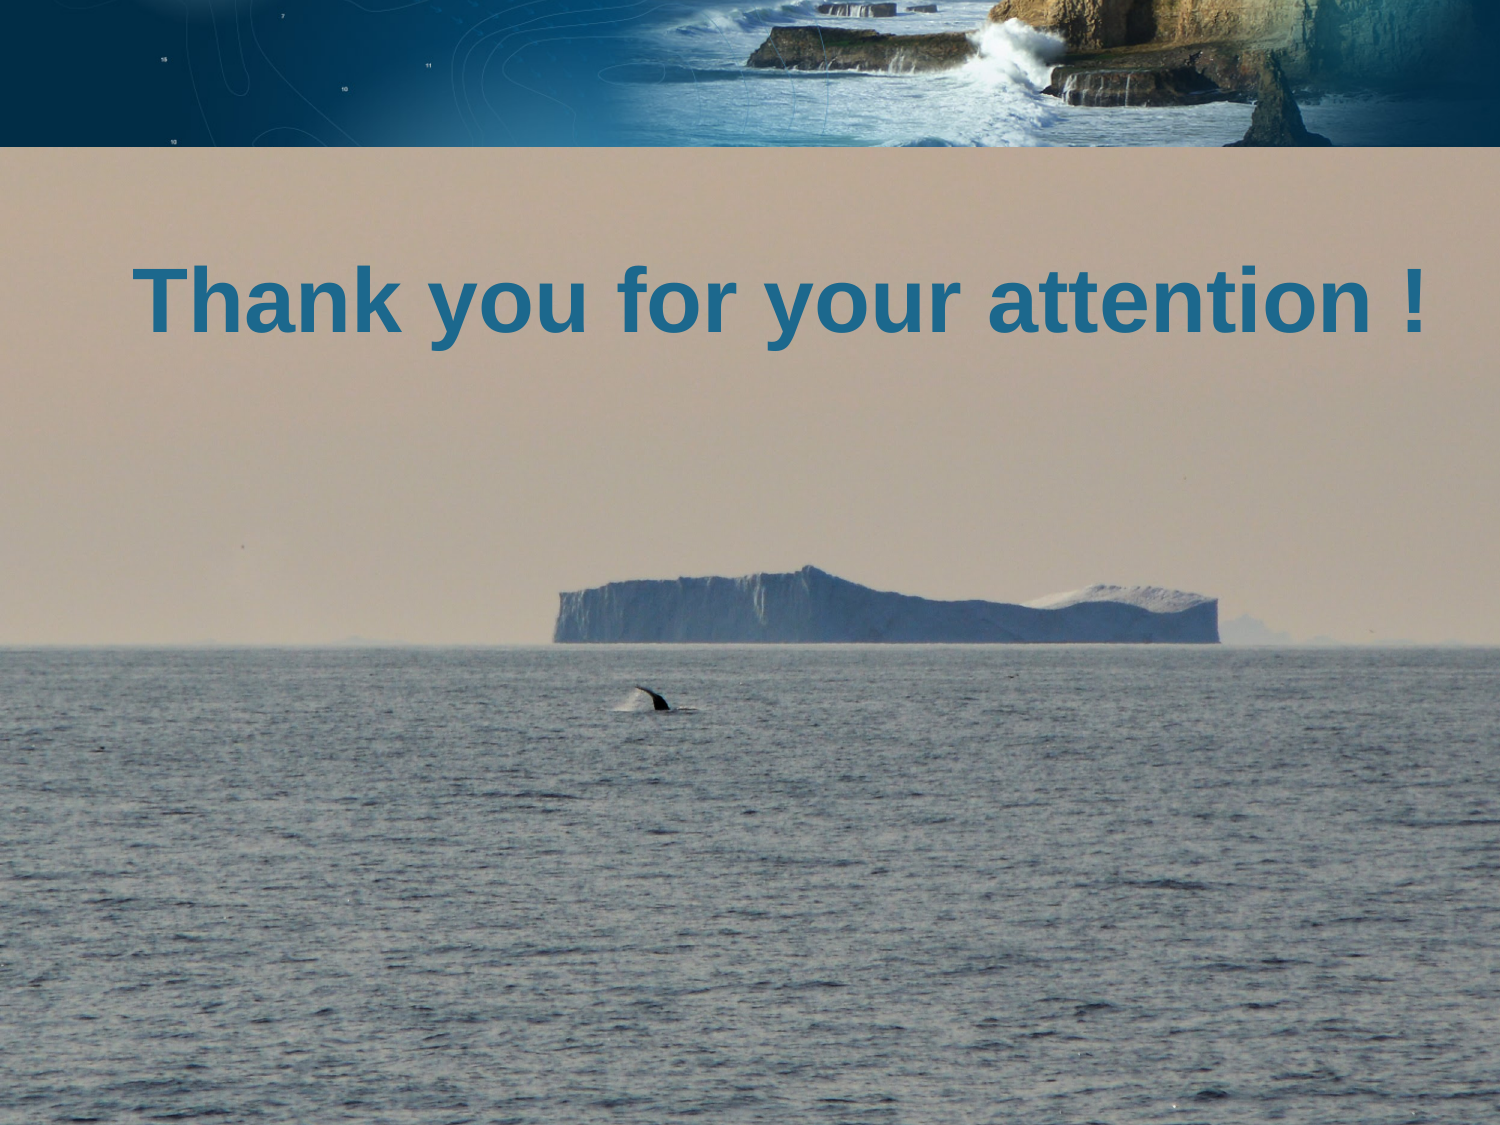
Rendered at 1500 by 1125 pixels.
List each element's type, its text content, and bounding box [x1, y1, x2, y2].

title Thank you for your attention ! [118, 208, 1500, 384]
picture [0, 0, 1500, 1125]
